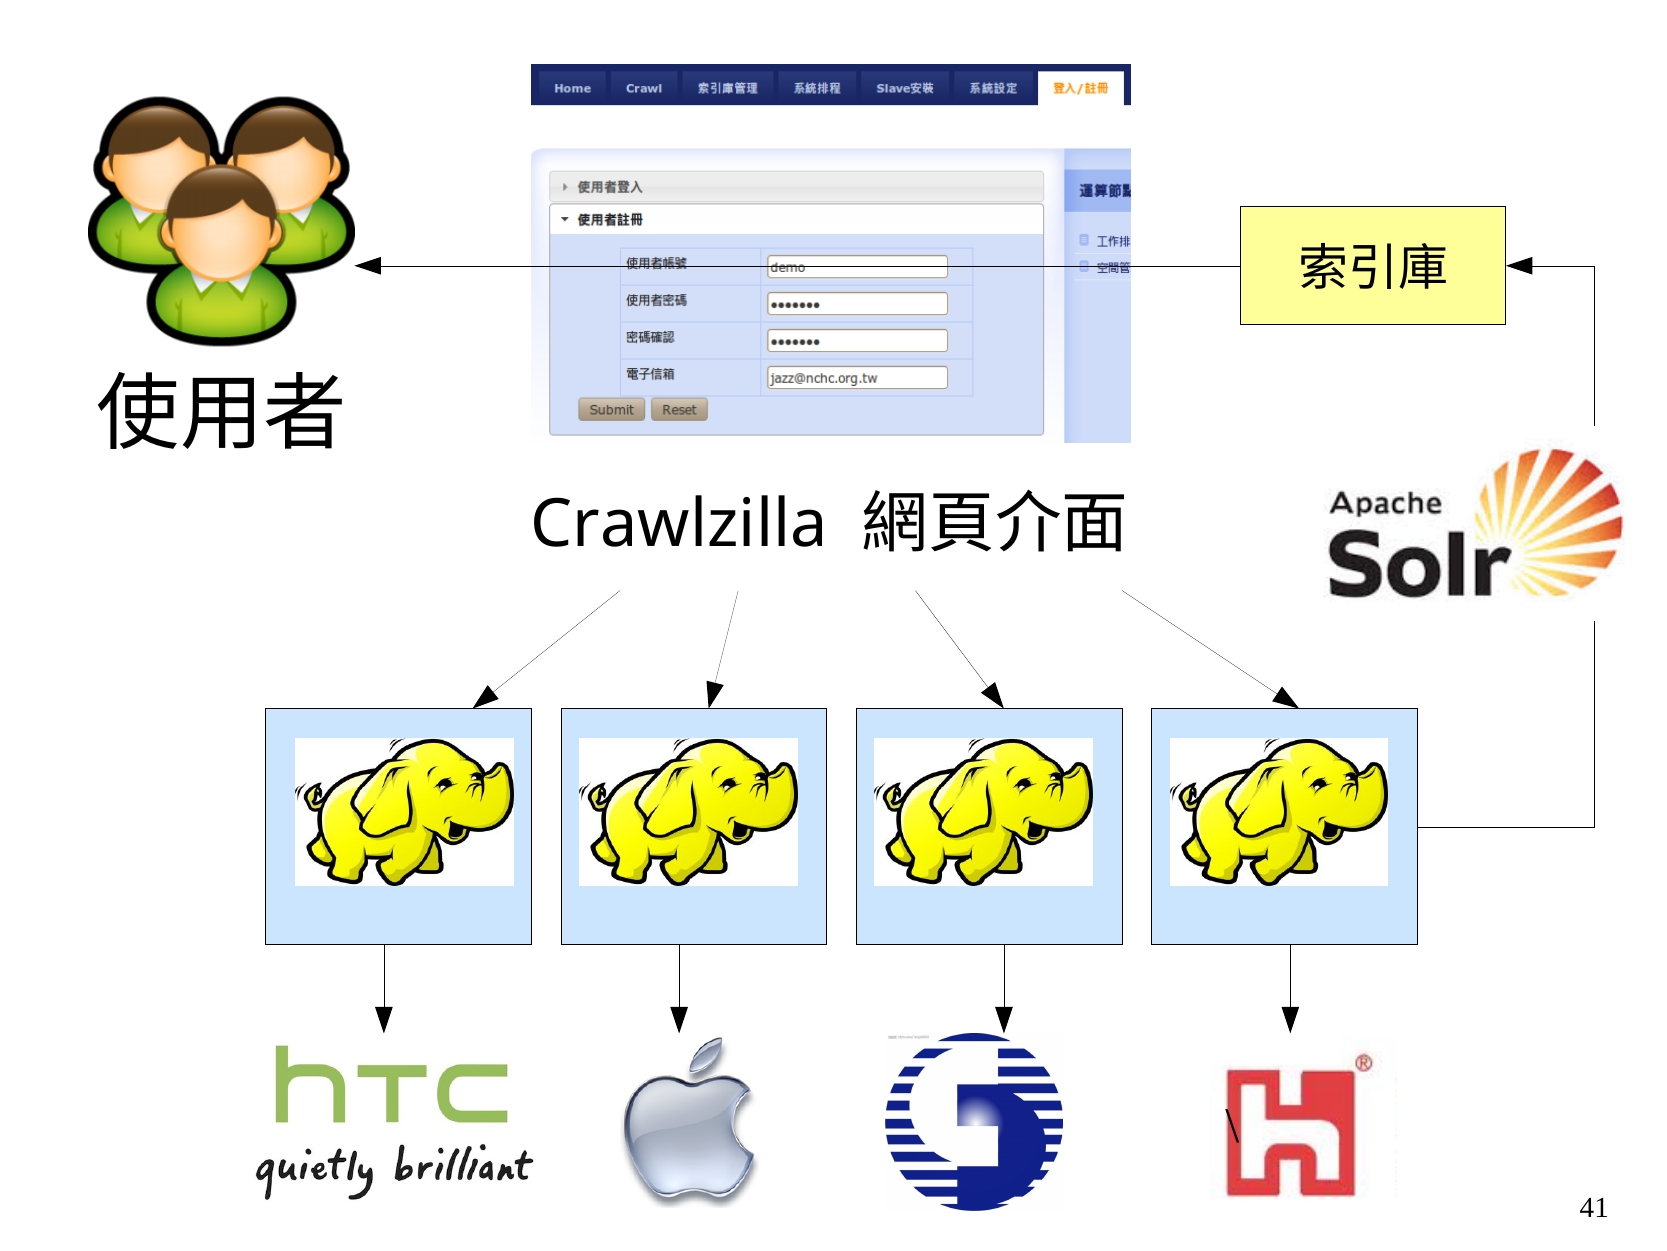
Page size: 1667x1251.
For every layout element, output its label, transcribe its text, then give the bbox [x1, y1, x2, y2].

text_box [856, 708, 1123, 945]
text_box 使用者 [59, 351, 384, 467]
picture [531, 267, 1131, 443]
text_box 索引庫 [1240, 206, 1506, 325]
picture [885, 1033, 1063, 1211]
picture [253, 1033, 536, 1211]
picture [620, 1033, 763, 1211]
picture [1299, 426, 1653, 621]
picture [531, 64, 1131, 266]
picture [874, 738, 1093, 886]
picture [295, 738, 514, 886]
picture [1210, 1033, 1398, 1211]
text_box Crawlzilla 網頁介面 [490, 472, 1170, 568]
text_box [561, 708, 827, 945]
text_box [1151, 708, 1418, 945]
text_box [265, 708, 532, 945]
picture [579, 738, 798, 886]
picture [1170, 738, 1388, 886]
picture [88, 88, 355, 355]
